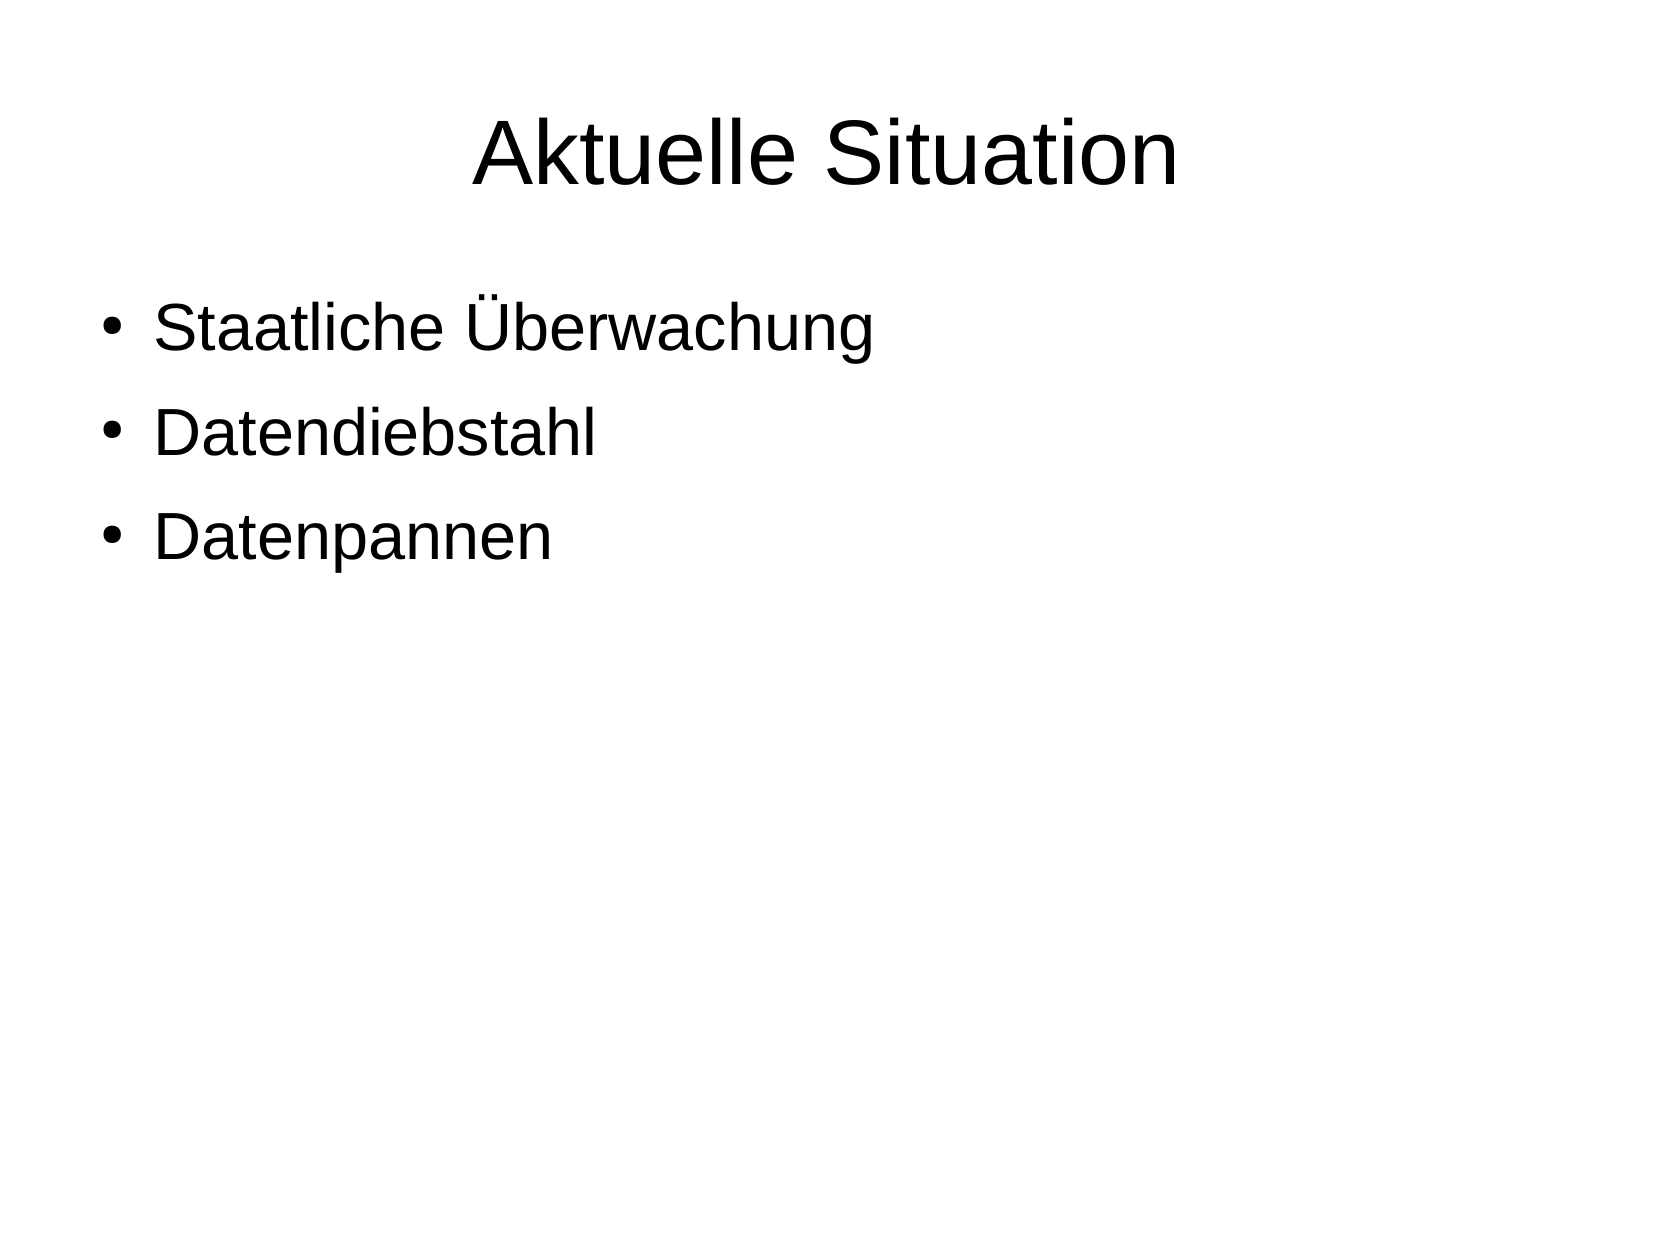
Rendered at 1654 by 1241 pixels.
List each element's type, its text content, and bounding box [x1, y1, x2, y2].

list Staatliche Überwachung Datendiebstahl Datenpannen [82, 290, 1571, 1010]
title Aktuelle Situation [82, 49, 1571, 257]
